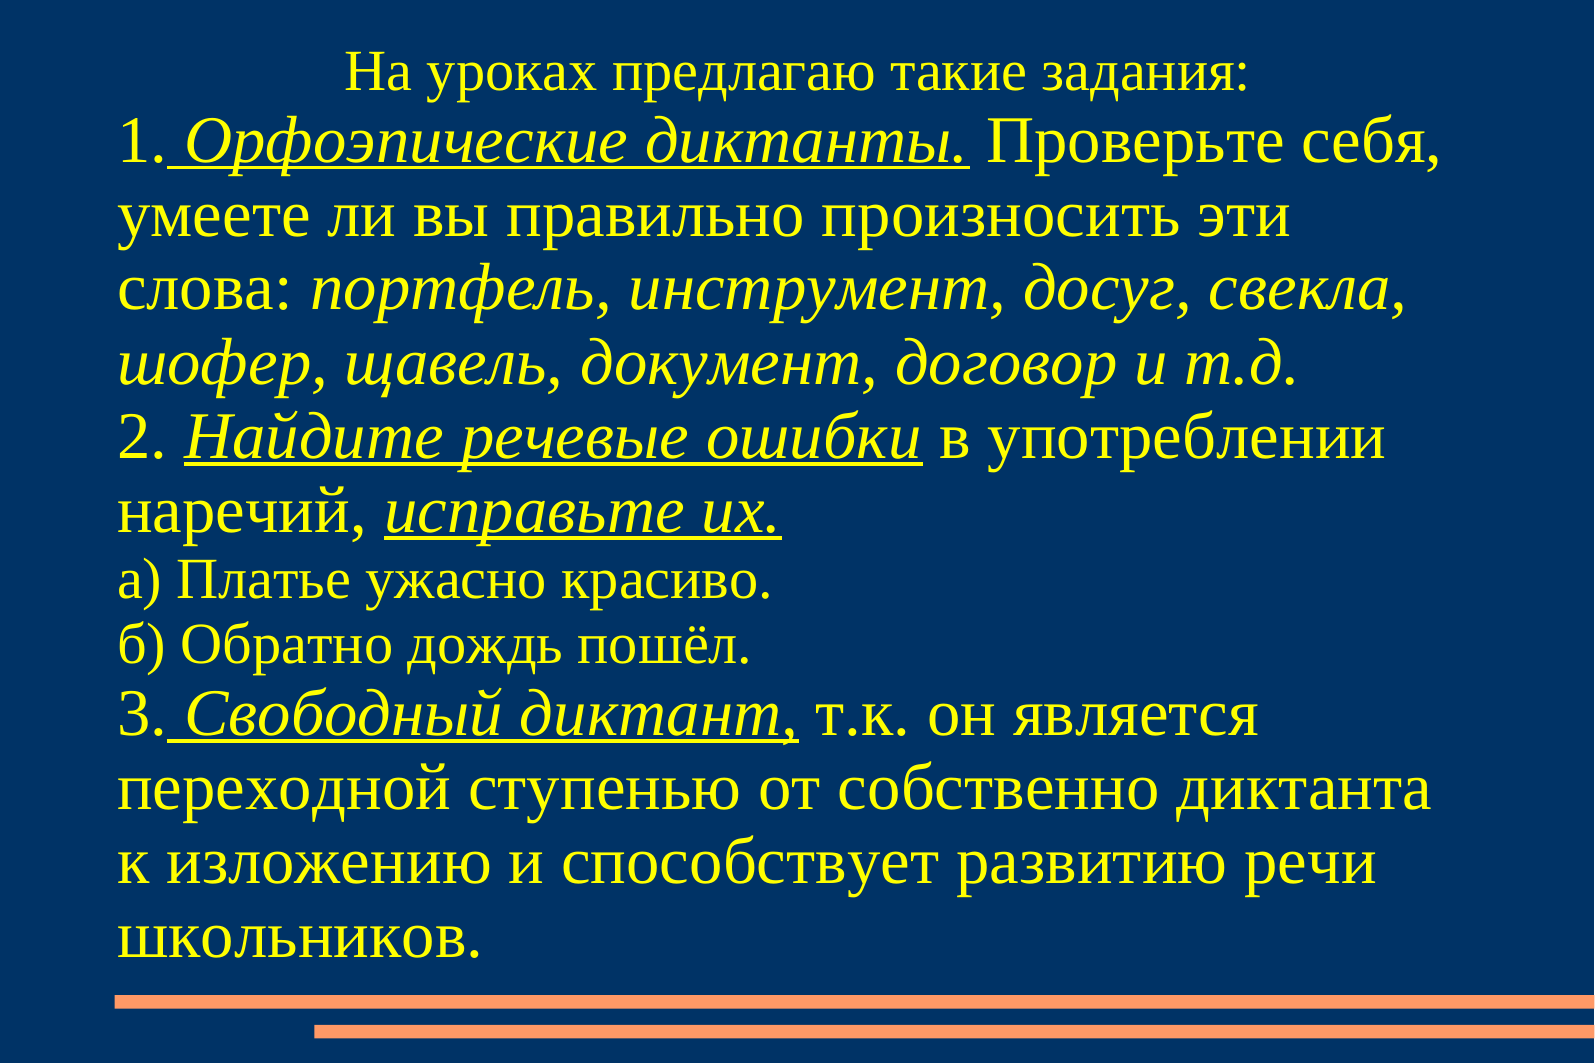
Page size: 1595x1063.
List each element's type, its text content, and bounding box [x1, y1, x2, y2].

subtitle На уроках предлагаю такие задания: 1. Орфоэпические диктанты. Проверьте себя, умеете ли вы правильно произносить эти слова: портфель, инструмент, досуг, свекла, шофер, щавель, документ, договор и т.д. 2. Найдите речевые ошибки в употреблении наречий, исправьте их. а) Платье ужасно красиво. б) Обратно дождь пошёл. 3. Свободный диктант, т.к. он является переходной ступенью от собственно диктанта к изложению и способствует развитию речи школьников. [117, 36, 1479, 974]
